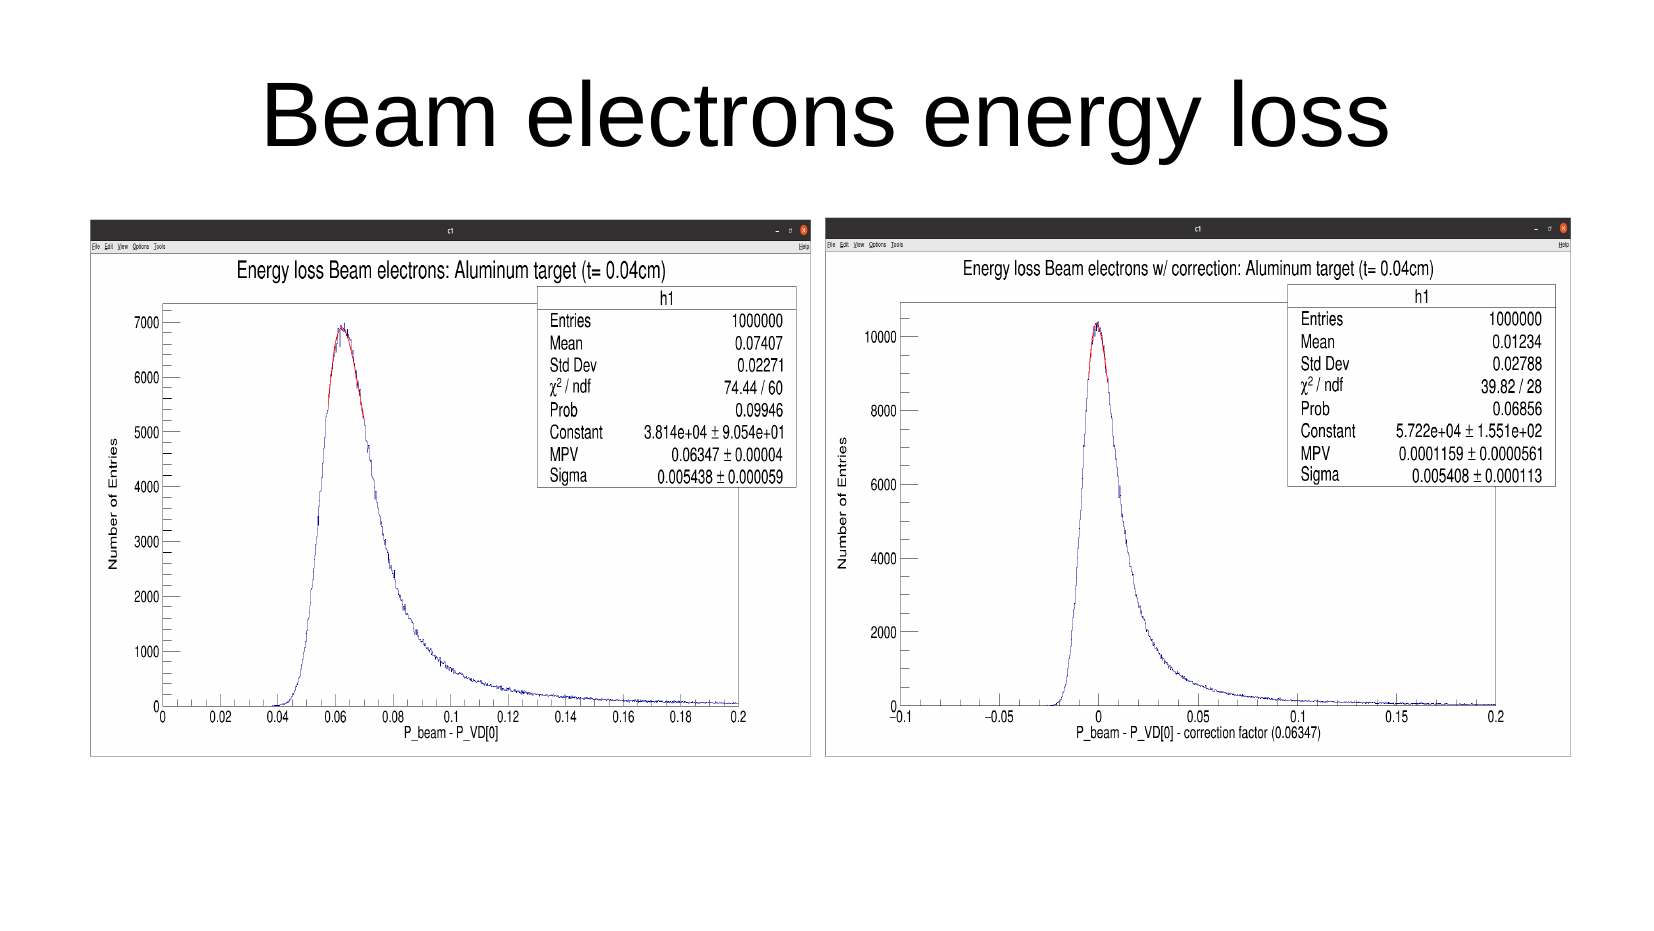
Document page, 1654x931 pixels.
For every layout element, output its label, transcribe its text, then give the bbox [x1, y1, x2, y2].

title Beam electrons energy loss [82, 37, 1571, 193]
picture [825, 217, 1571, 758]
picture [90, 219, 811, 758]
